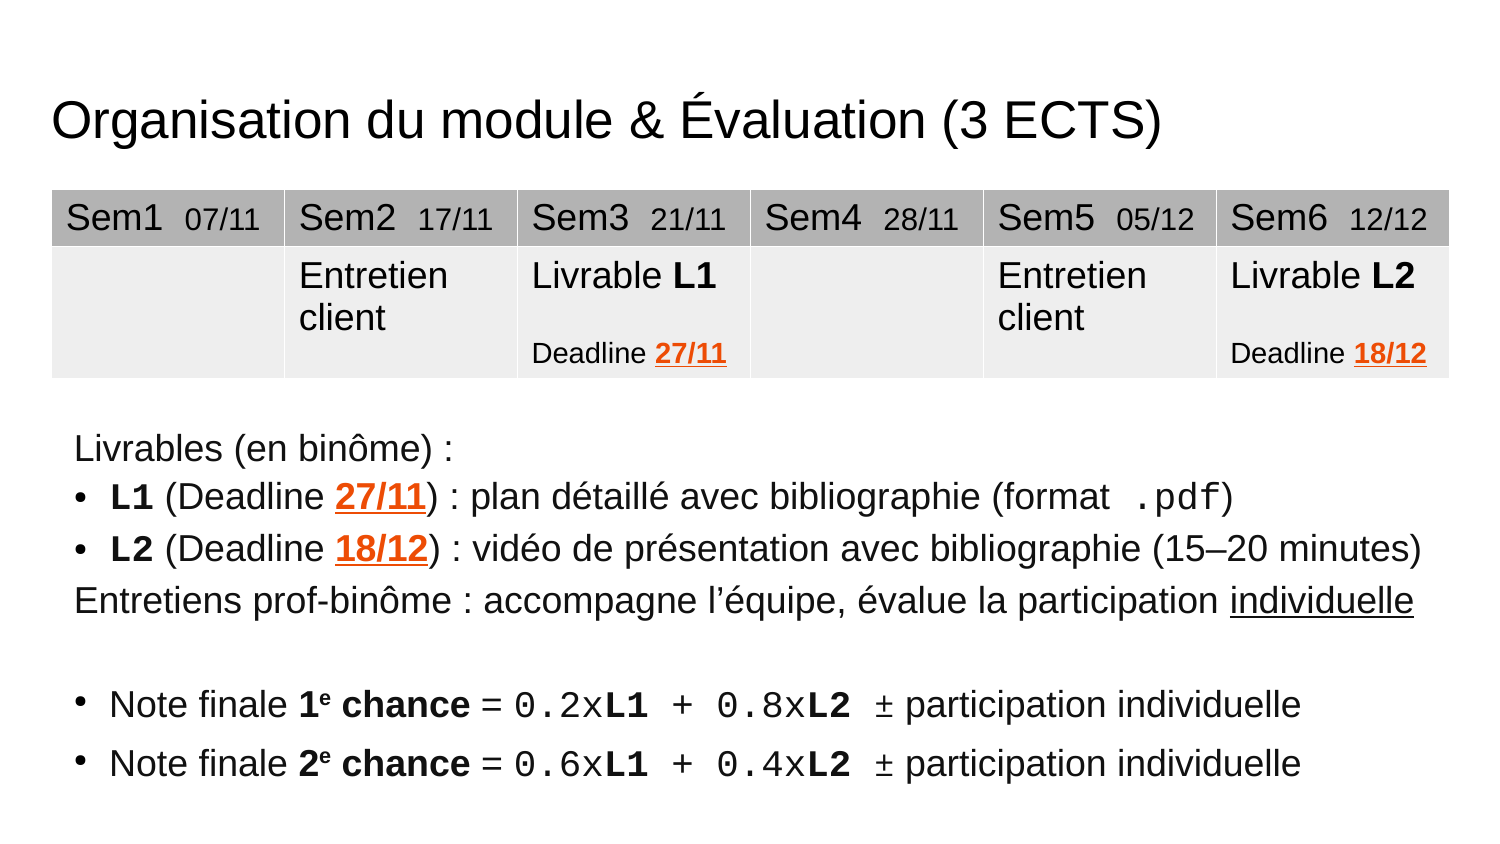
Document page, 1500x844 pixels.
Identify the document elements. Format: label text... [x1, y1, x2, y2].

table_cell Entretien client [984, 247, 1216, 378]
table_header Sem6 12/12 [1217, 190, 1449, 246]
table_header Sem5 05/12 [984, 190, 1216, 246]
table_header Sem4 28/11 [751, 190, 983, 246]
table_cell Livrable L1 Deadline 27/11 [518, 247, 750, 378]
table_cell [52, 247, 284, 378]
table_header Sem2 17/11 [285, 190, 517, 246]
table_header Sem1 07/11 [52, 190, 284, 246]
table_cell Livrable L2 Deadline 18/12 [1217, 247, 1449, 378]
table_header Sem3 21/11 [518, 190, 750, 246]
table_cell Entretien client [285, 247, 517, 378]
text_box Livrables (en binôme) : L1 (Deadline 27/11) : plan détaillé avec bibliographie (format .pdf) L2 (Deadline 18/12) : vidéo de présentation avec bibliographie (15–20 minutes) Entretiens prof-binôme : accompagne l’équipe, évalue la participation individuelle Note finale 1e chance = 0.2xL1 + 0.8xL2 ± participation individuelle Note finale 2e chance = 0.6xL1 + 0.4xL2 ± participation individuelle [59, 413, 1447, 782]
table_cell [751, 247, 983, 378]
title Organisation du module & Évaluation (3 ECTS) [51, 72, 1449, 167]
